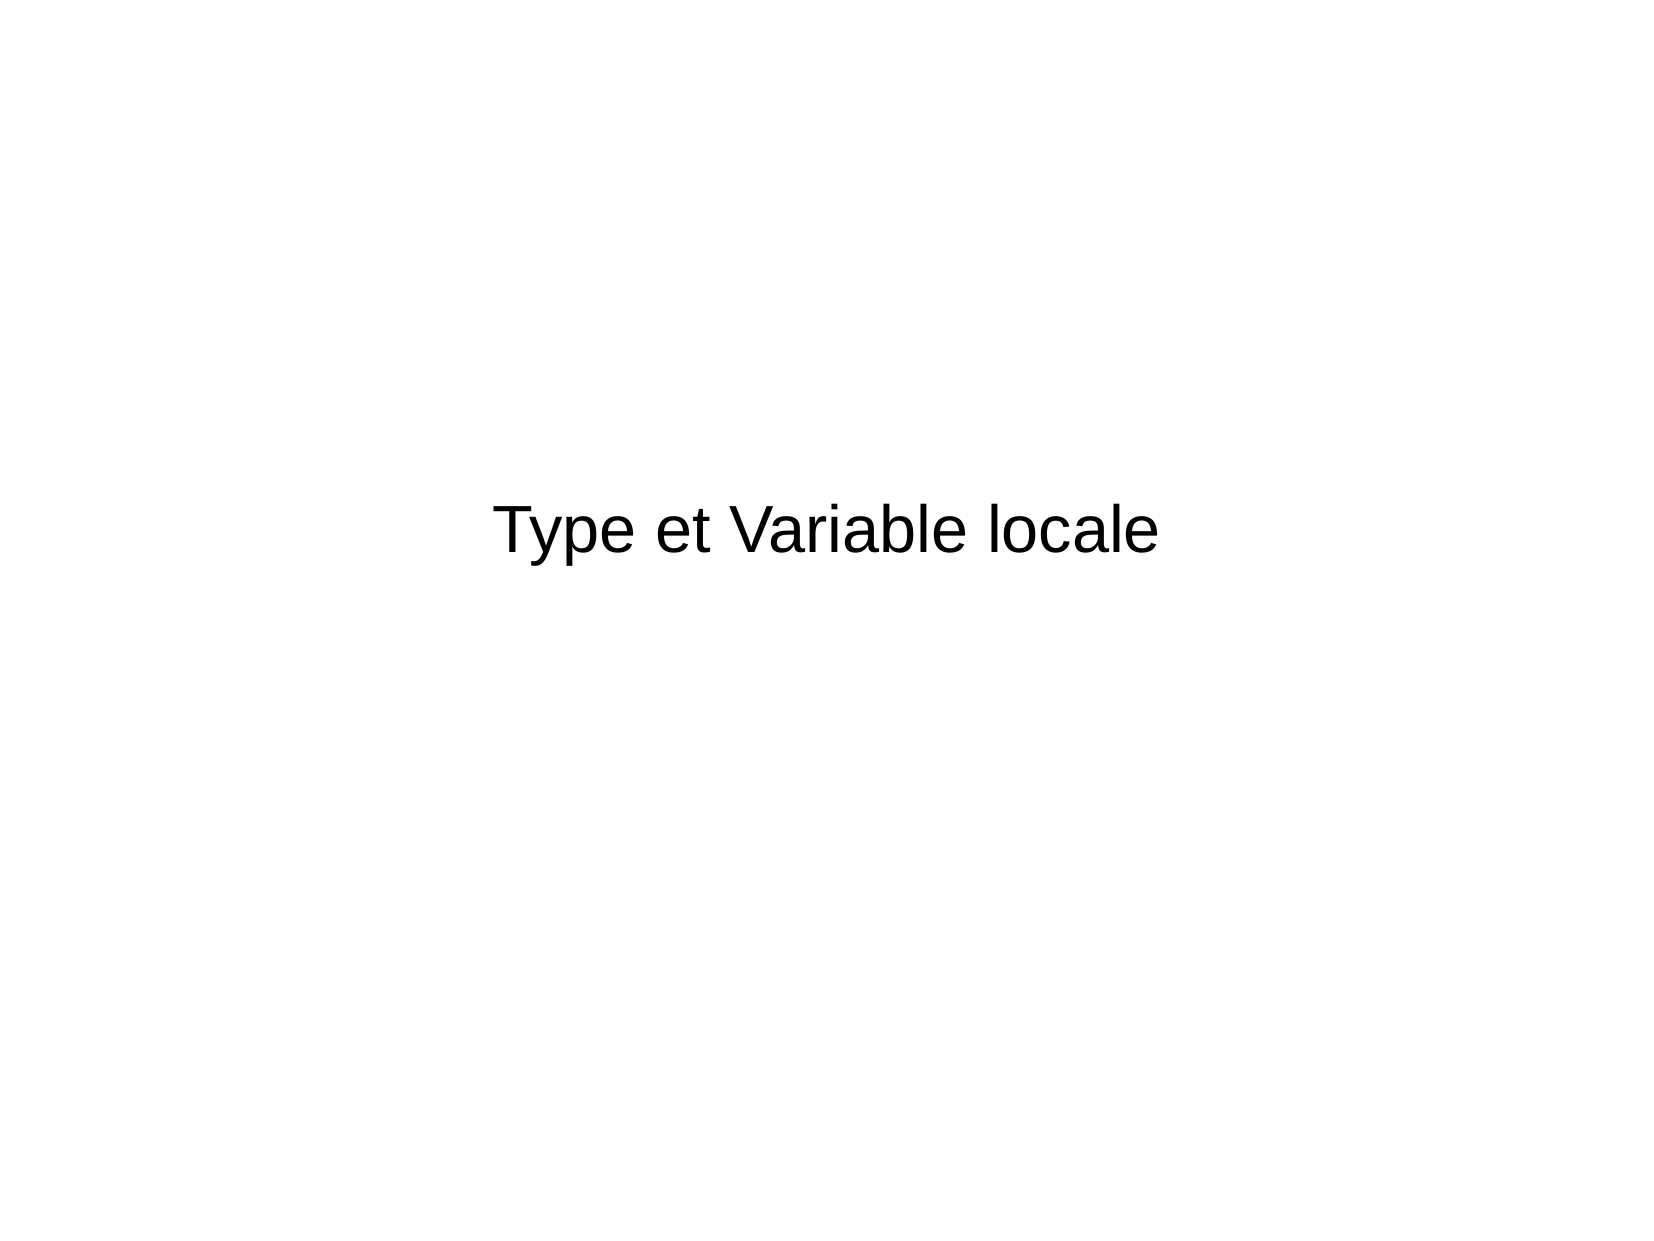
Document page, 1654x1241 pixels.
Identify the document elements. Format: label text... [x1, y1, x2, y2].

subtitle Type et Variable locale [82, 49, 1571, 1010]
